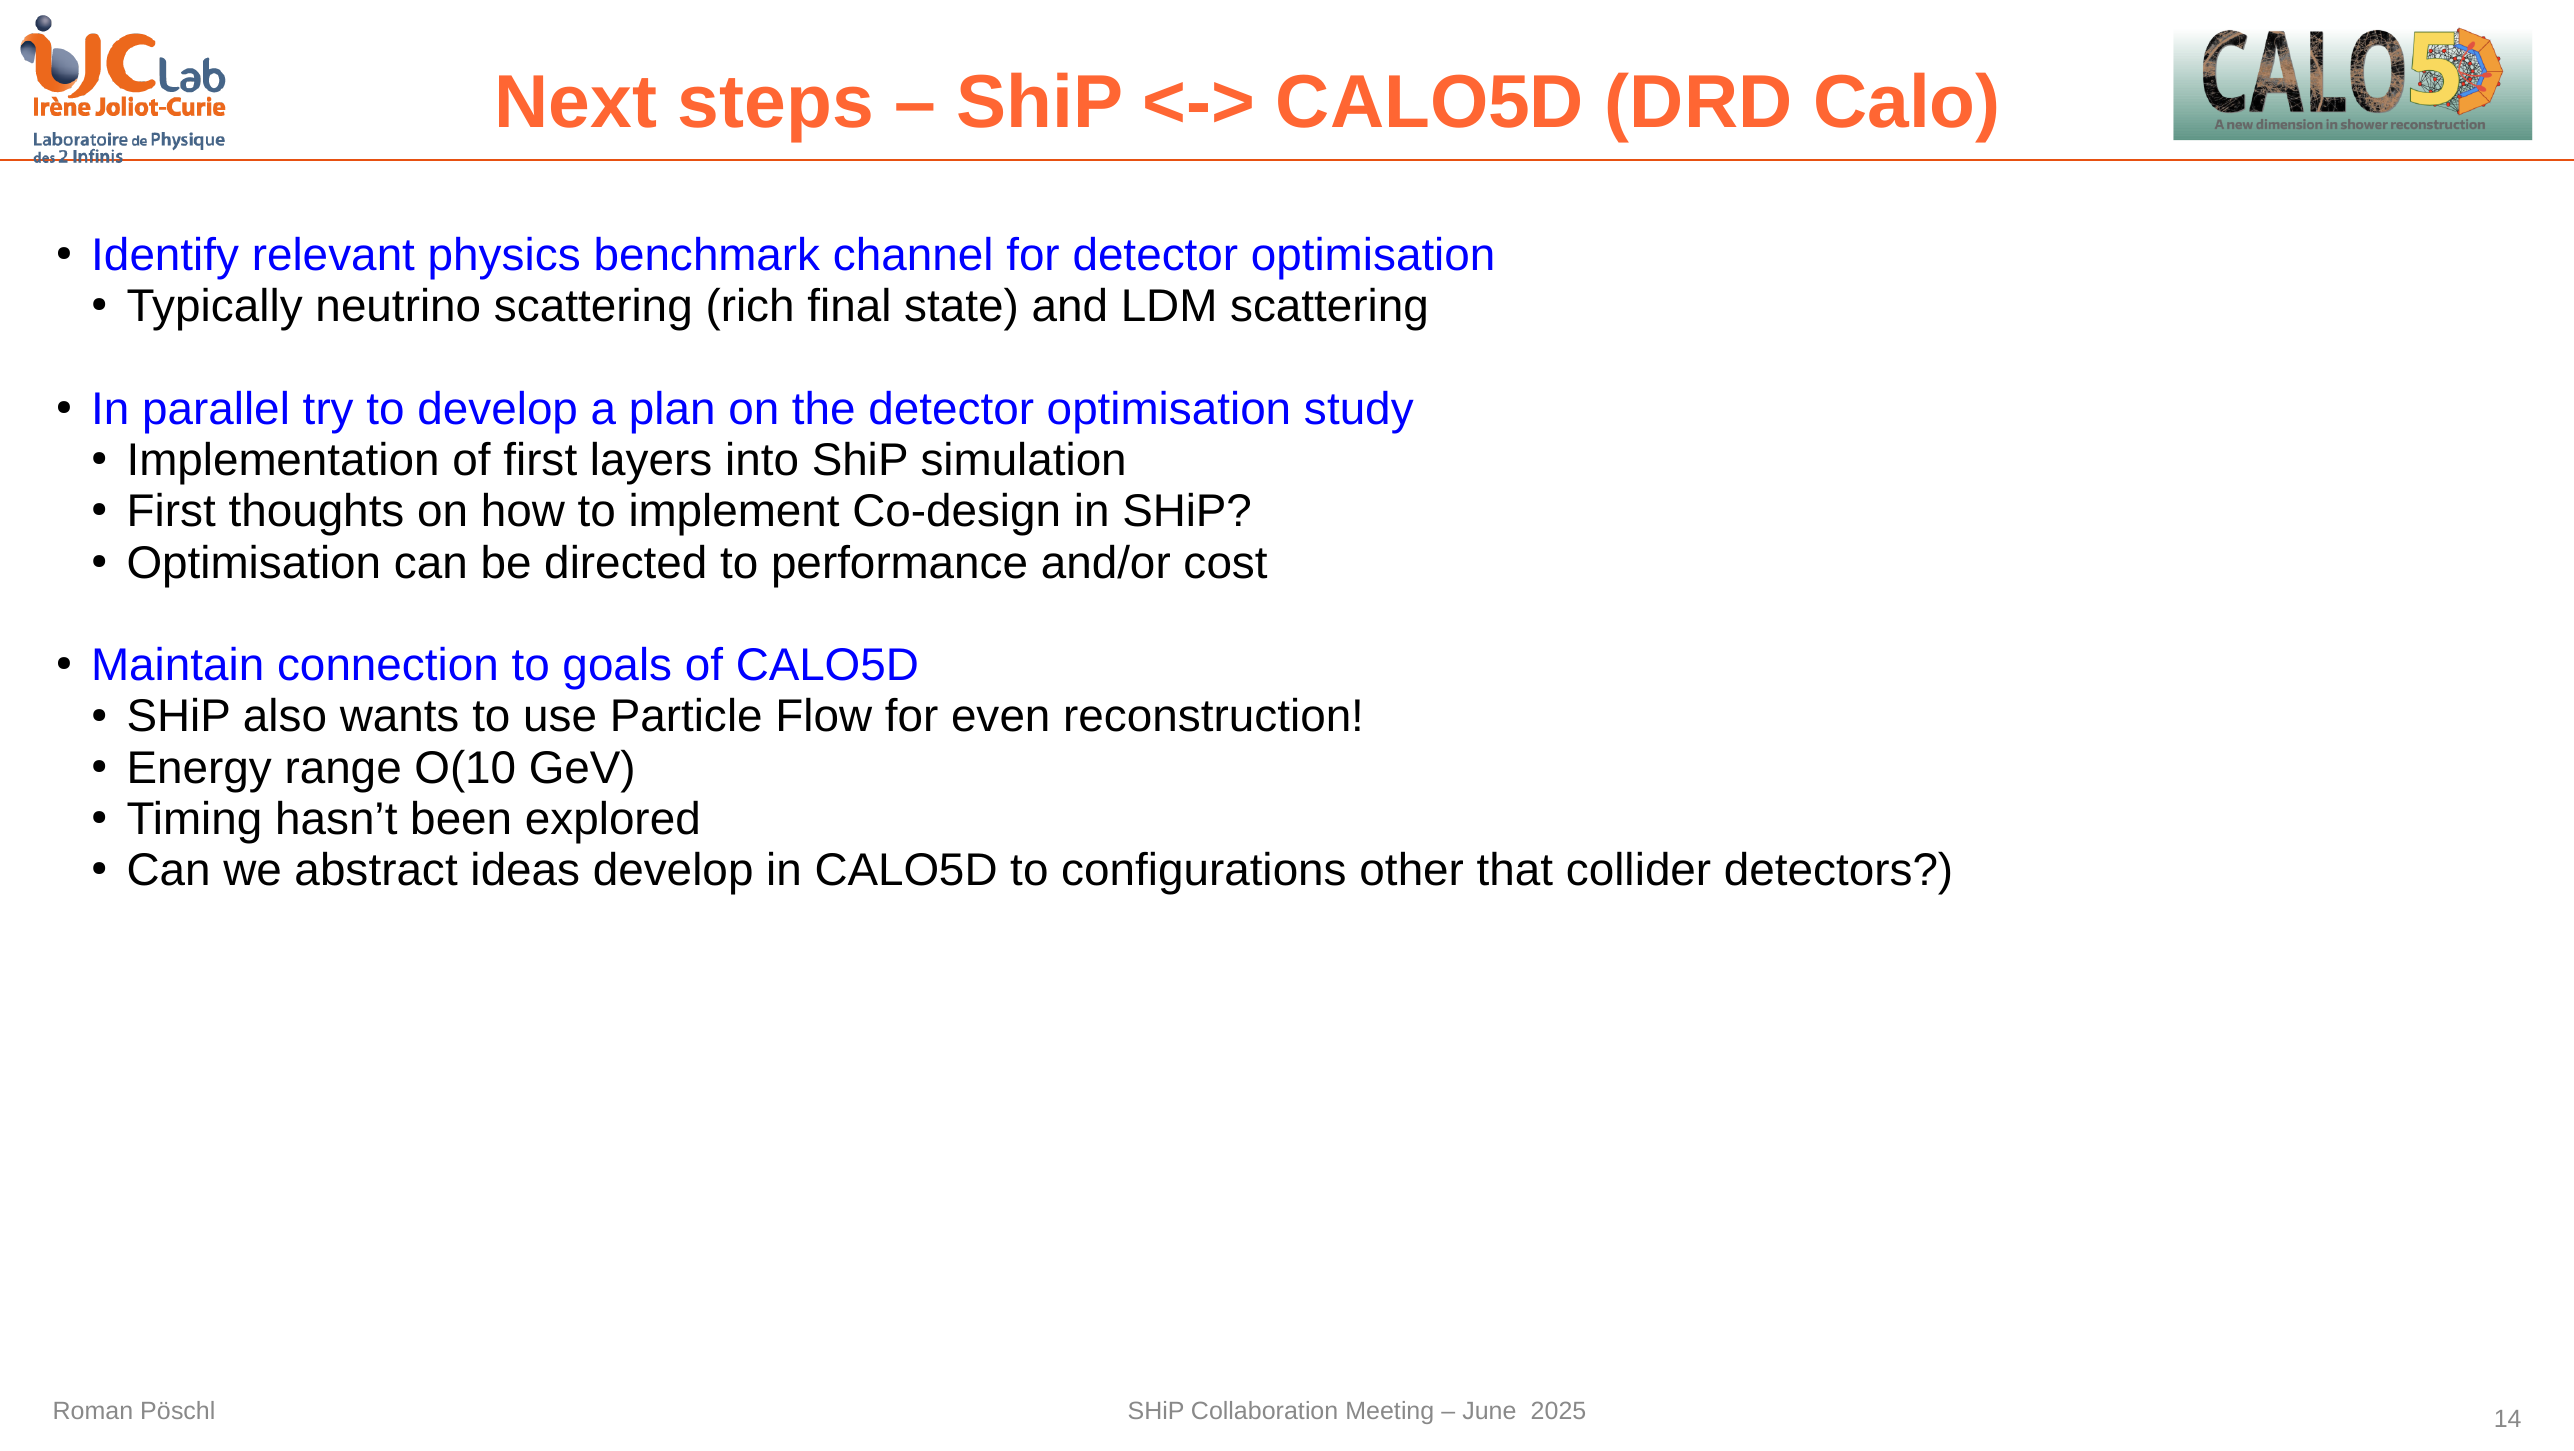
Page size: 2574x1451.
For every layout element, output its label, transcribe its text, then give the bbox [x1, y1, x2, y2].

picture [2165, 5, 2534, 119]
text_box Identify relevant physics benchmark channel for detector optimisation Typically neutrino scattering (rich final state) and LDM scattering In parallel try to develop a plan on the detector optimisation study Implementation of first layers into ShiP simulation First thoughts on how to implement Co-design in SHiP? Optimisation can be directed to performance and/or cost Maintain connection to goals of CALO5D SHiP also wants to use Particle Flow for even reconstruction! Energy range O(10 GeV) Timing hasn’t been explored Can we abstract ideas develop in CALO5D to configurations other that collider detectors?) [40, 119, 2574, 1451]
picture [4, 0, 241, 178]
title Next steps – ShiP <-> CALO5D (DRD Calo) [90, 53, 2407, 119]
